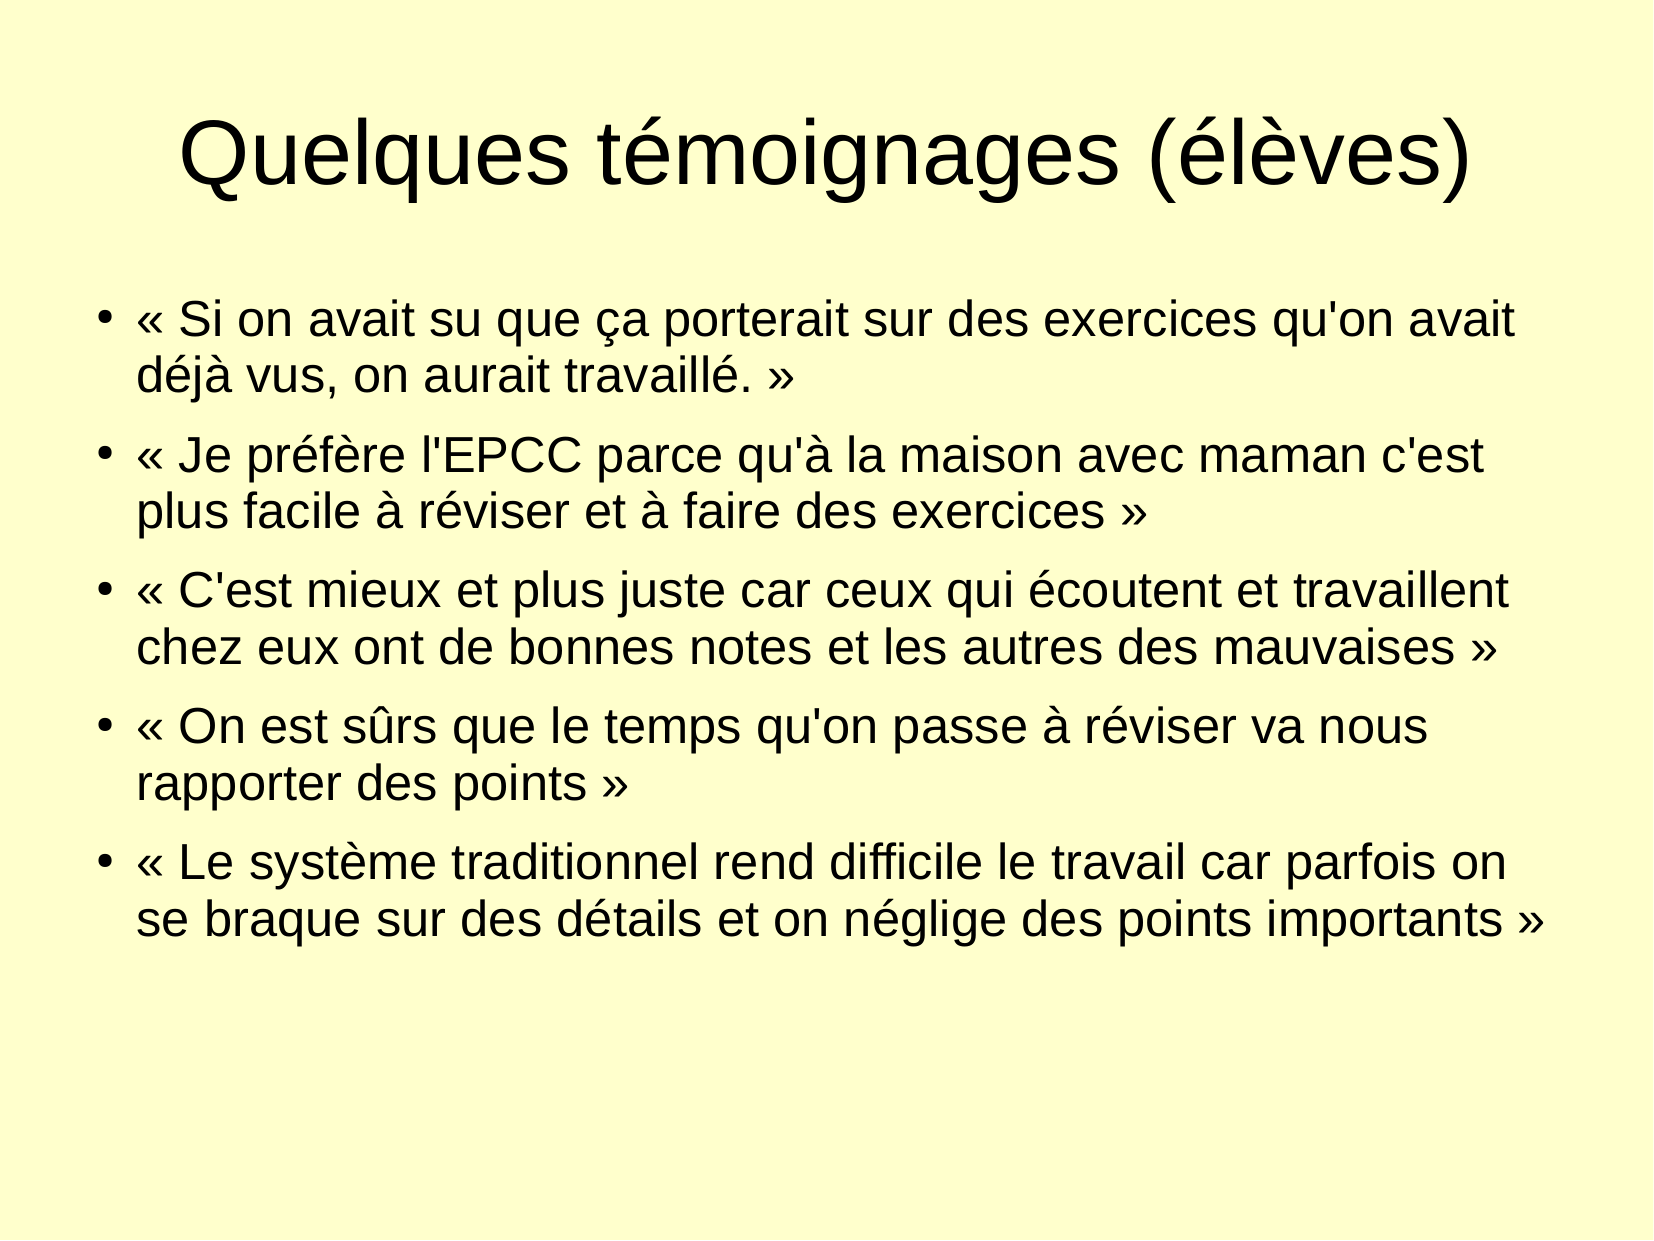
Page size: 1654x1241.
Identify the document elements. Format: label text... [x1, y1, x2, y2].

title Quelques témoignages (élèves) [82, 49, 1571, 257]
list « Si on avait su que ça porterait sur des exercices qu'on avait déjà vus, on aurait travaillé. » « Je préfère l'EPCC parce qu'à la maison avec maman c'est plus facile à réviser et à faire des exercices » « C'est mieux et plus juste car ceux qui écoutent et travaillent chez eux ont de bonnes notes et les autres des mauvaises » « On est sûrs que le temps qu'on passe à réviser va nous rapporter des points » « Le système traditionnel rend difficile le travail car parfois on se braque sur des détails et on néglige des points importants » [82, 290, 1571, 1010]
